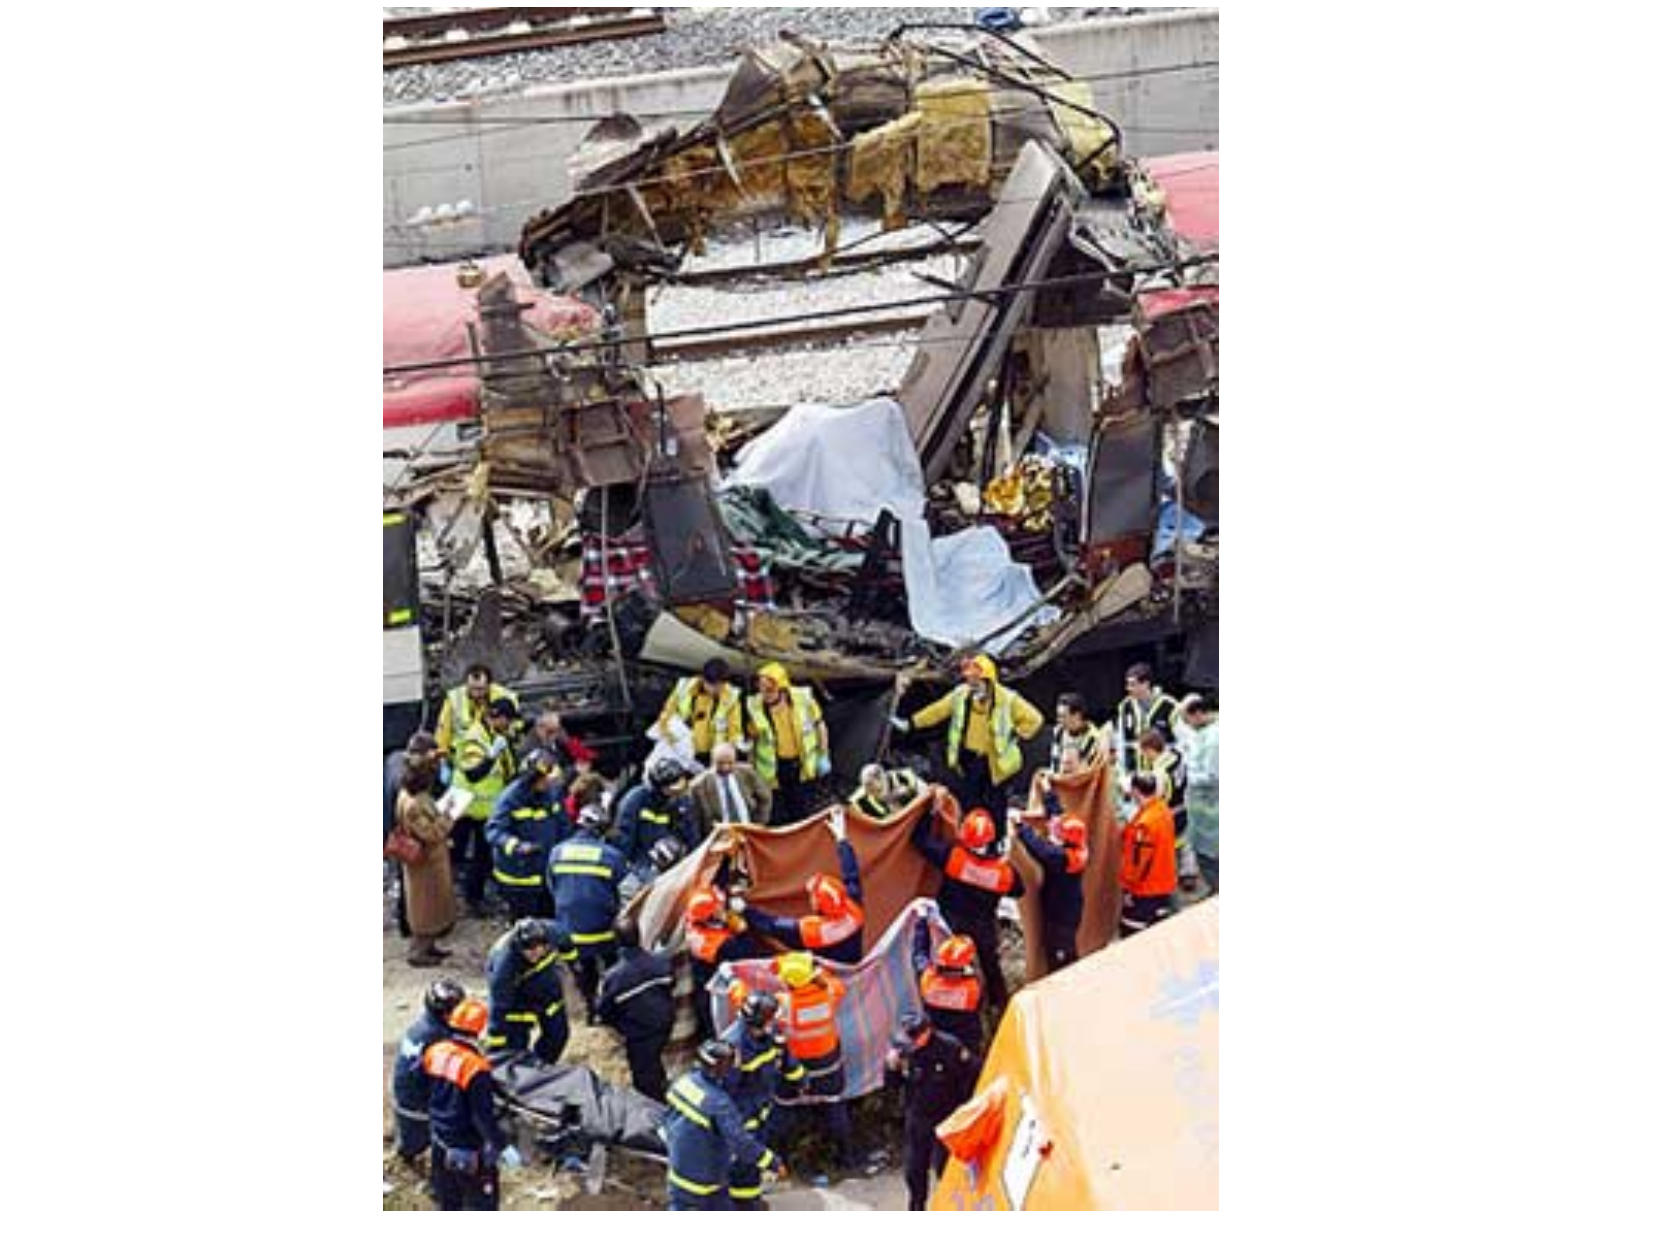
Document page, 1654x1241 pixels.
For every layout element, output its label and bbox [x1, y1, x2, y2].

picture [383, 7, 1219, 1211]
